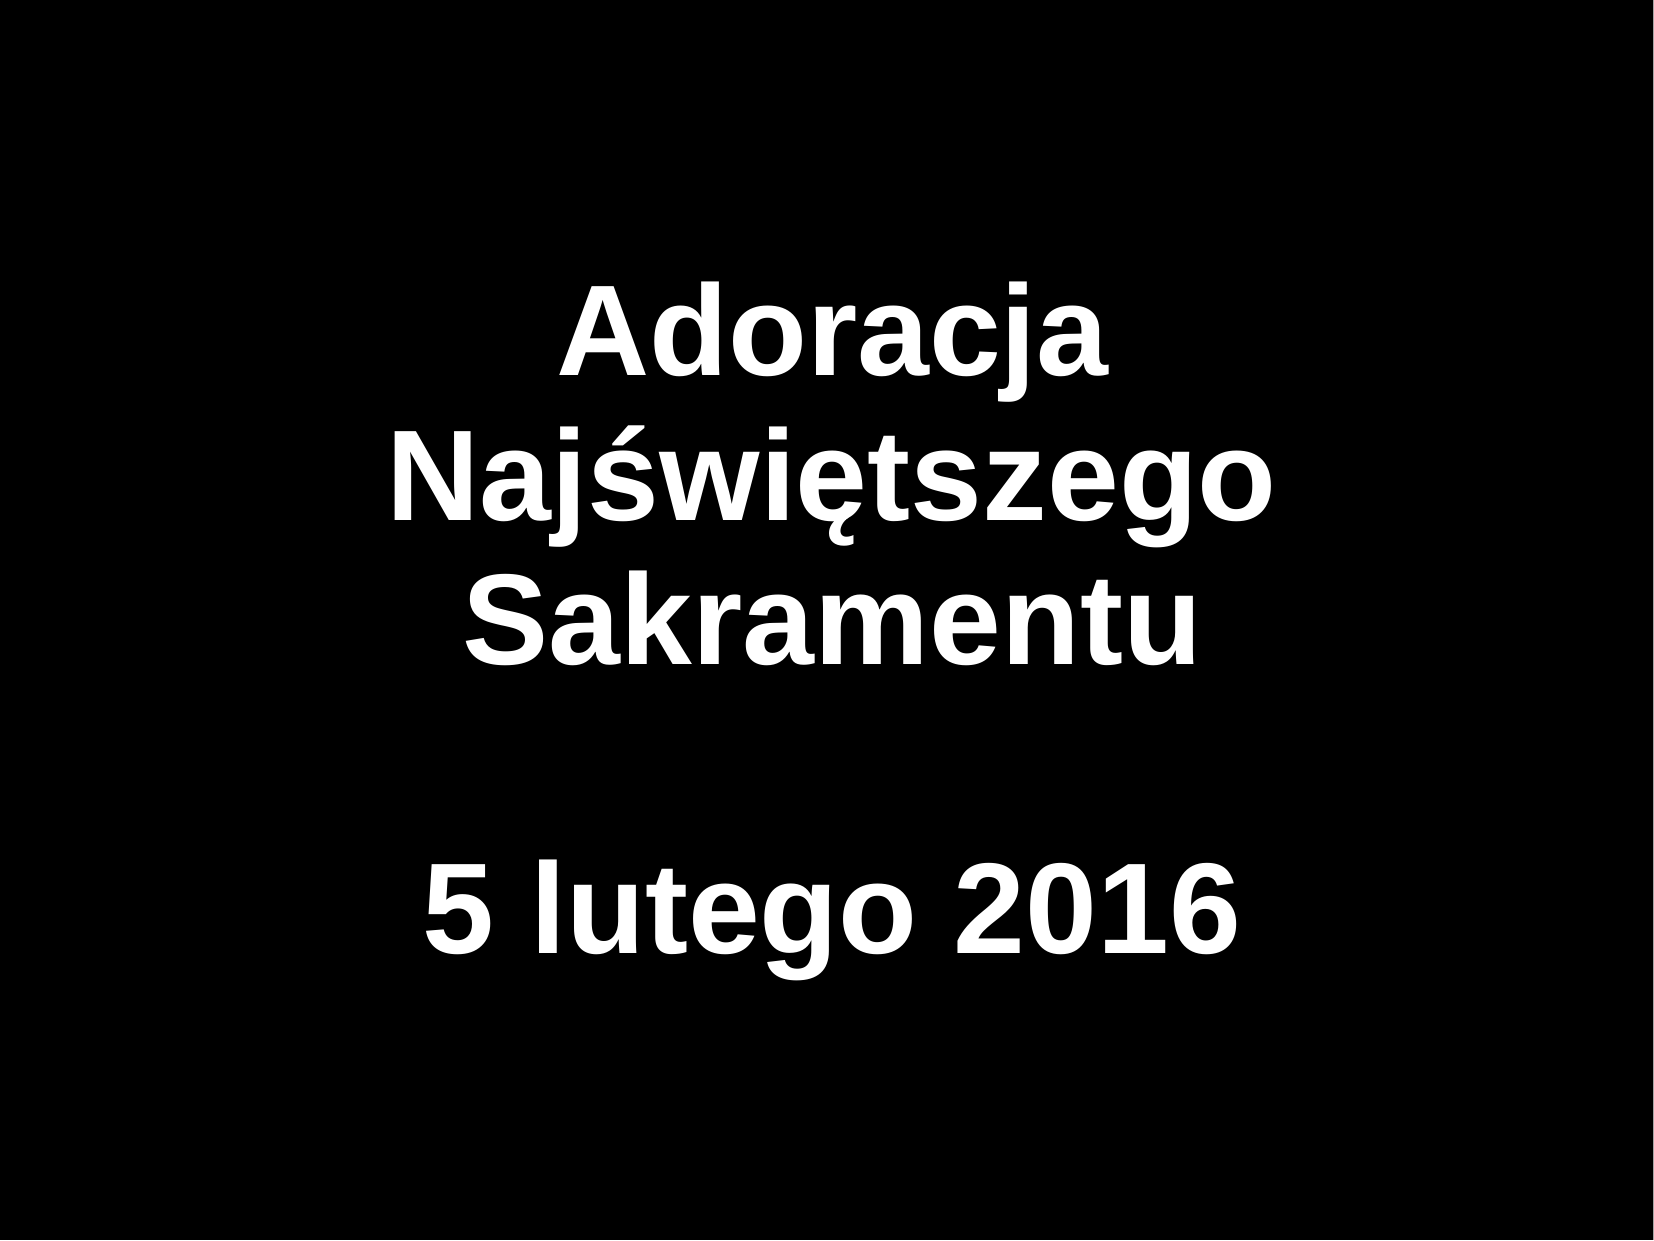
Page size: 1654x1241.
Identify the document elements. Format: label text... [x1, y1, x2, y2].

subtitle Adoracja Najświętszego Sakramentu 5 lutego 2016 [47, 47, 1619, 1193]
